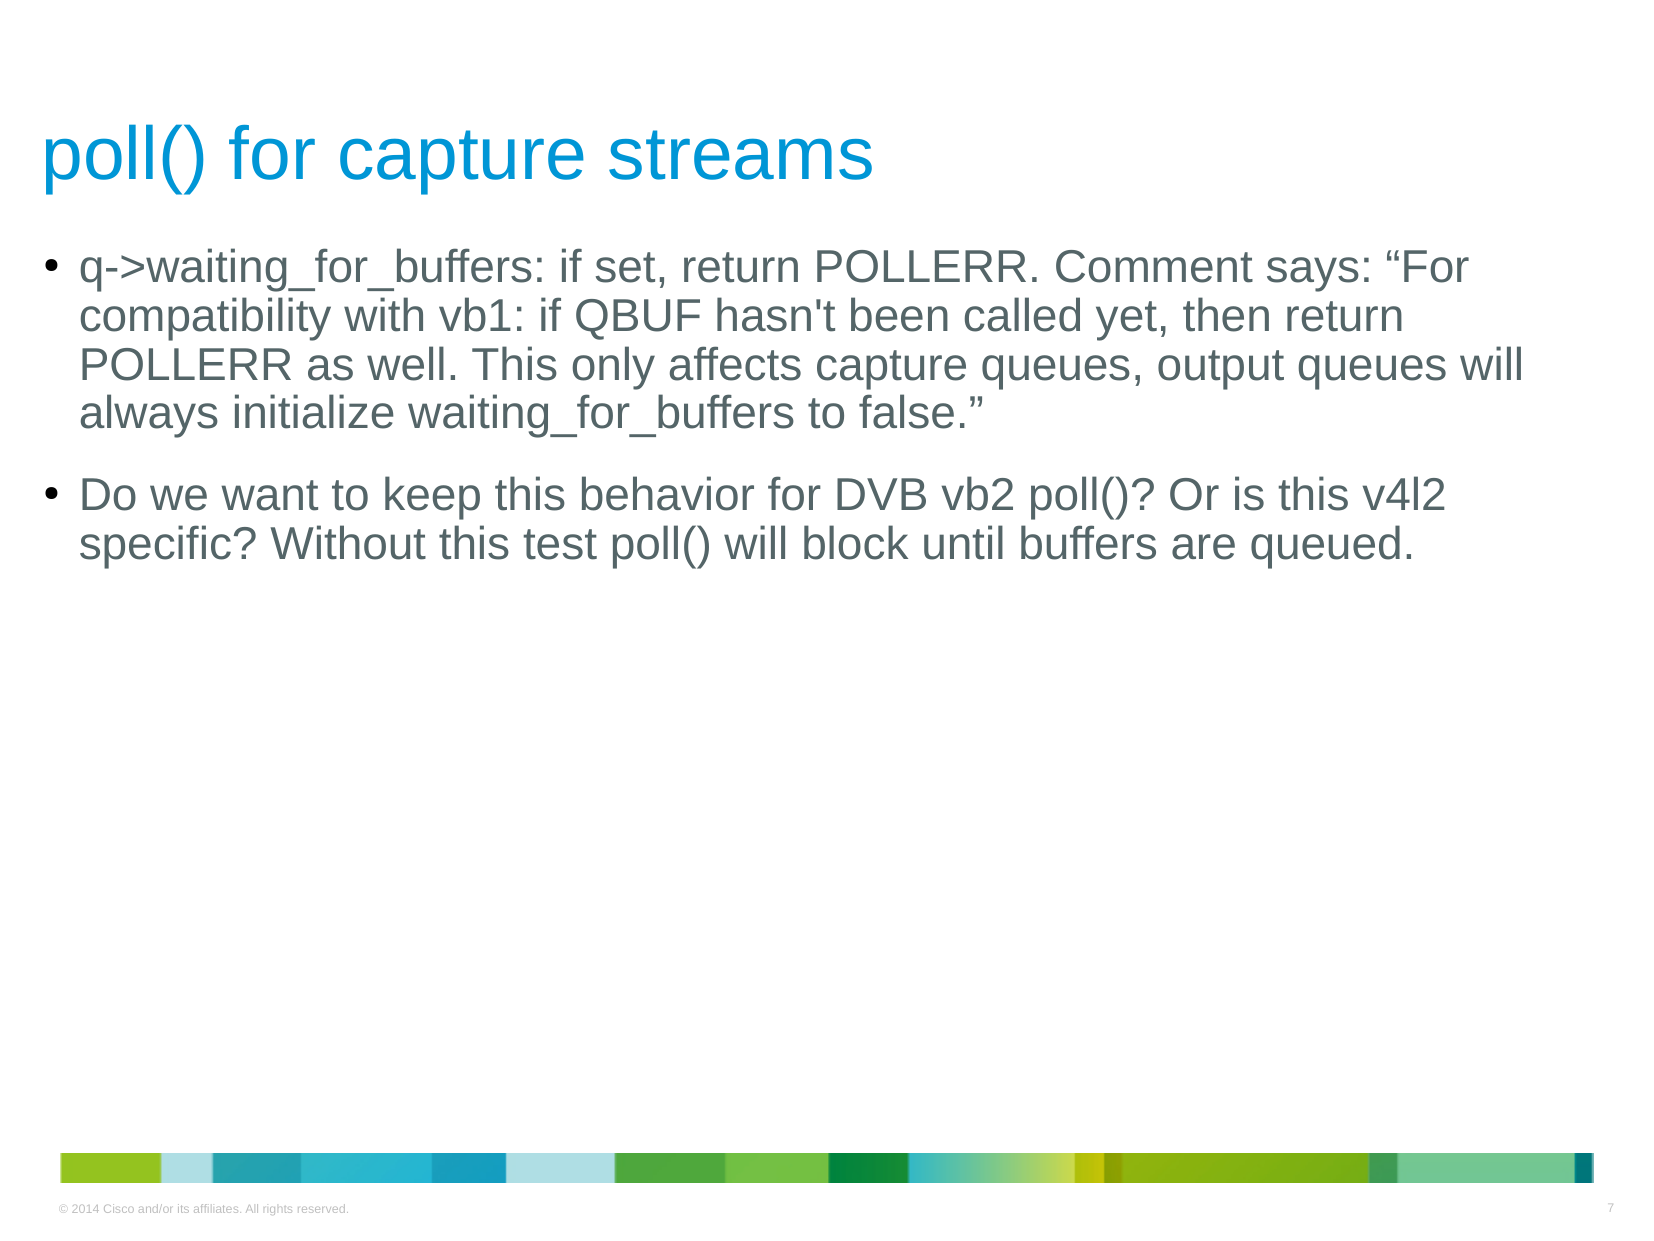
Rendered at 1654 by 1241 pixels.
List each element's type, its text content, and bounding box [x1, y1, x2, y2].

title poll() for capture streams [41, 78, 1595, 230]
list q->waiting_for_buffers: if set, return POLLERR. Comment says: “For compatibility with vb1: if QBUF hasn't been called yet, then return POLLERR as well. This only affects capture queues, output queues will always initialize waiting_for_buffers to false.” Do we want to keep this behavior for DVB vb2 poll()? Or is this v4l2 specific? Without this test poll() will block until buffers are queued. [43, 243, 1595, 1141]
picture [60, 1153, 1594, 1183]
